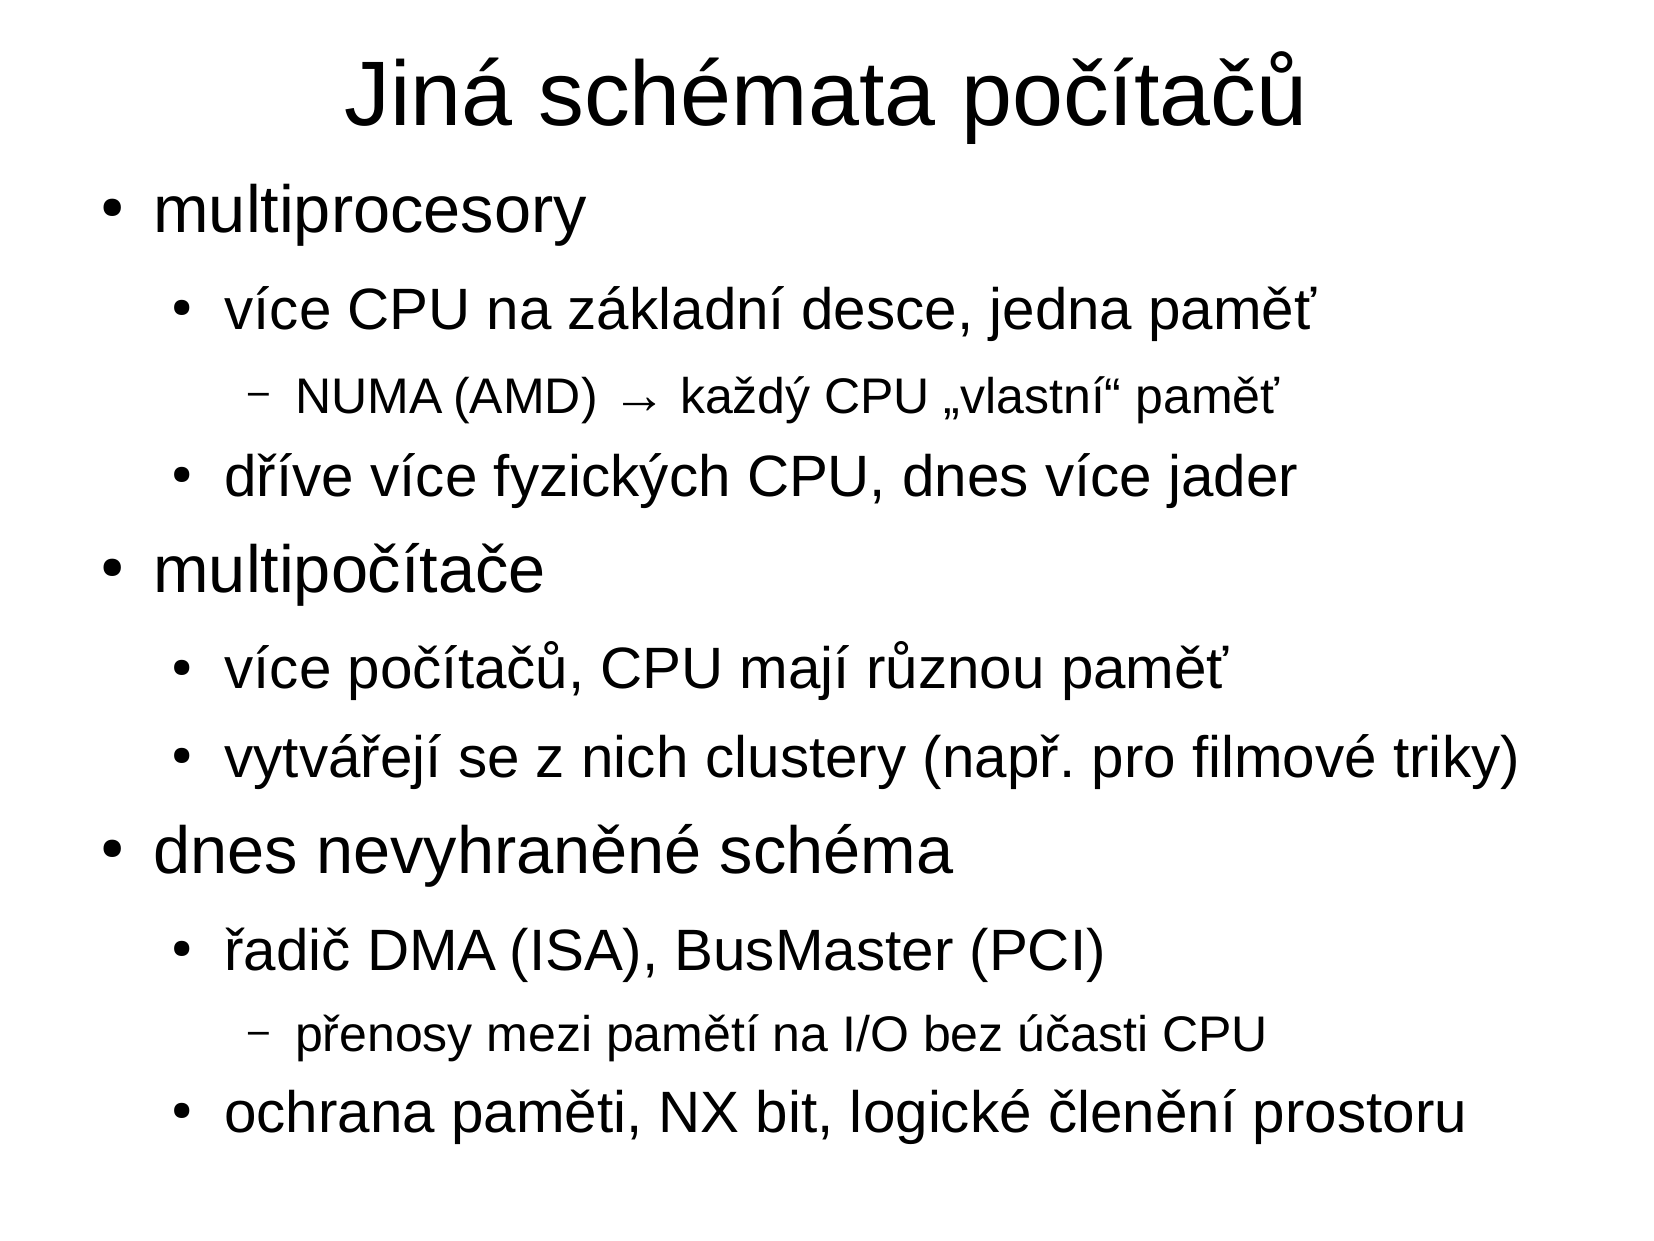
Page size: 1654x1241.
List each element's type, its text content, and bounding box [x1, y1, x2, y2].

title Jiná schémata počítačů [82, 0, 1571, 172]
list multiprocesory více CPU na základní desce, jedna paměť NUMA (AMD) → každý CPU „vlastní“ paměť dříve více fyzických CPU, dnes více jader multipočítače více počítačů, CPU mají různou paměť vytvářejí se z nich clustery (např. pro filmové triky) dnes nevyhraněné schéma řadič DMA (ISA), BusMaster (PCI) přenosy mezi pamětí na I/O bez účasti CPU ochrana paměti, NX bit, logické členění prostoru [82, 172, 1571, 1145]
